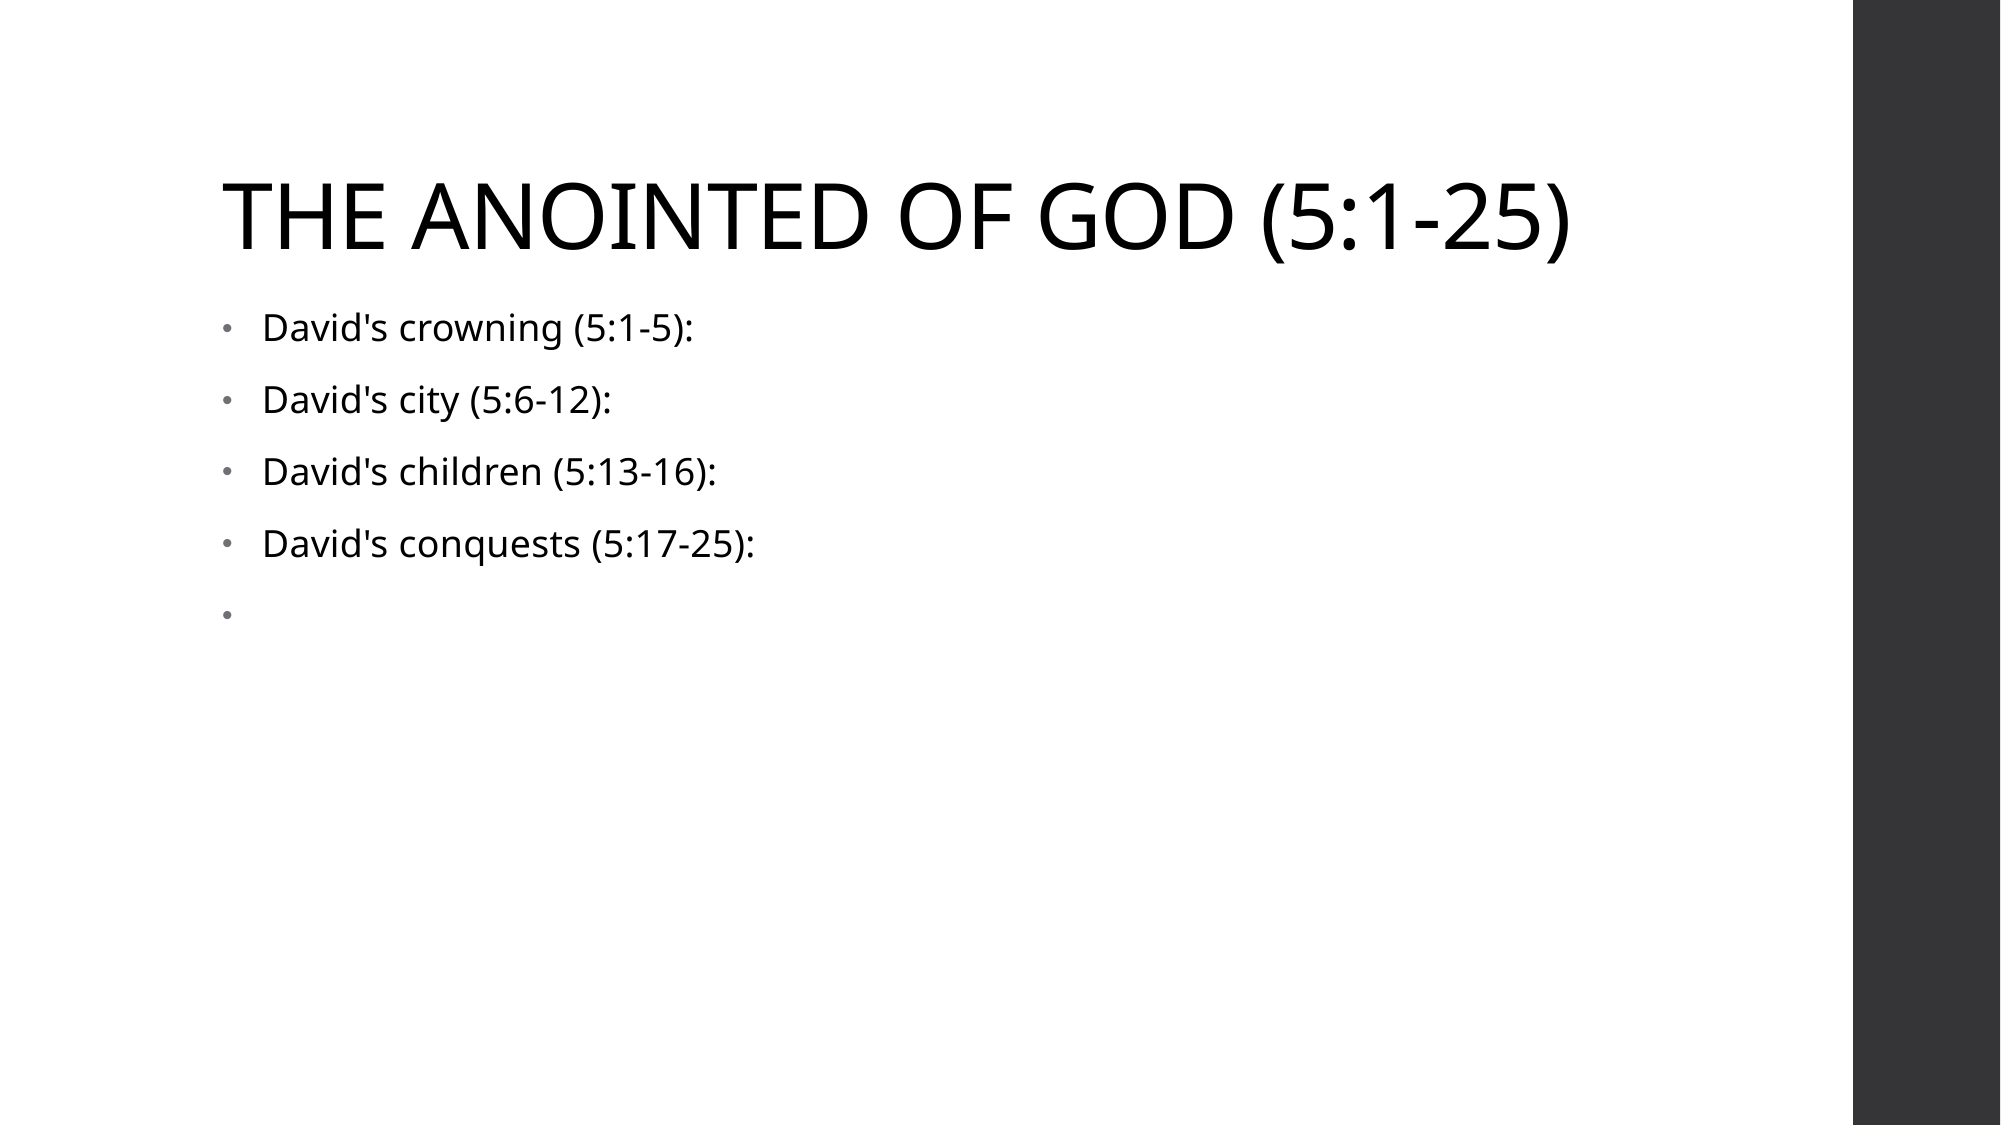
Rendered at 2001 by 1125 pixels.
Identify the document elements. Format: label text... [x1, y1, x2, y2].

list David's crowning (5:1-5): David's city (5:6-12): David's children (5:13-16): David's conquests (5:17-25): [206, 299, 1617, 1014]
title THE ANOINTED OF GOD (5:1-25) [206, 60, 1797, 278]
